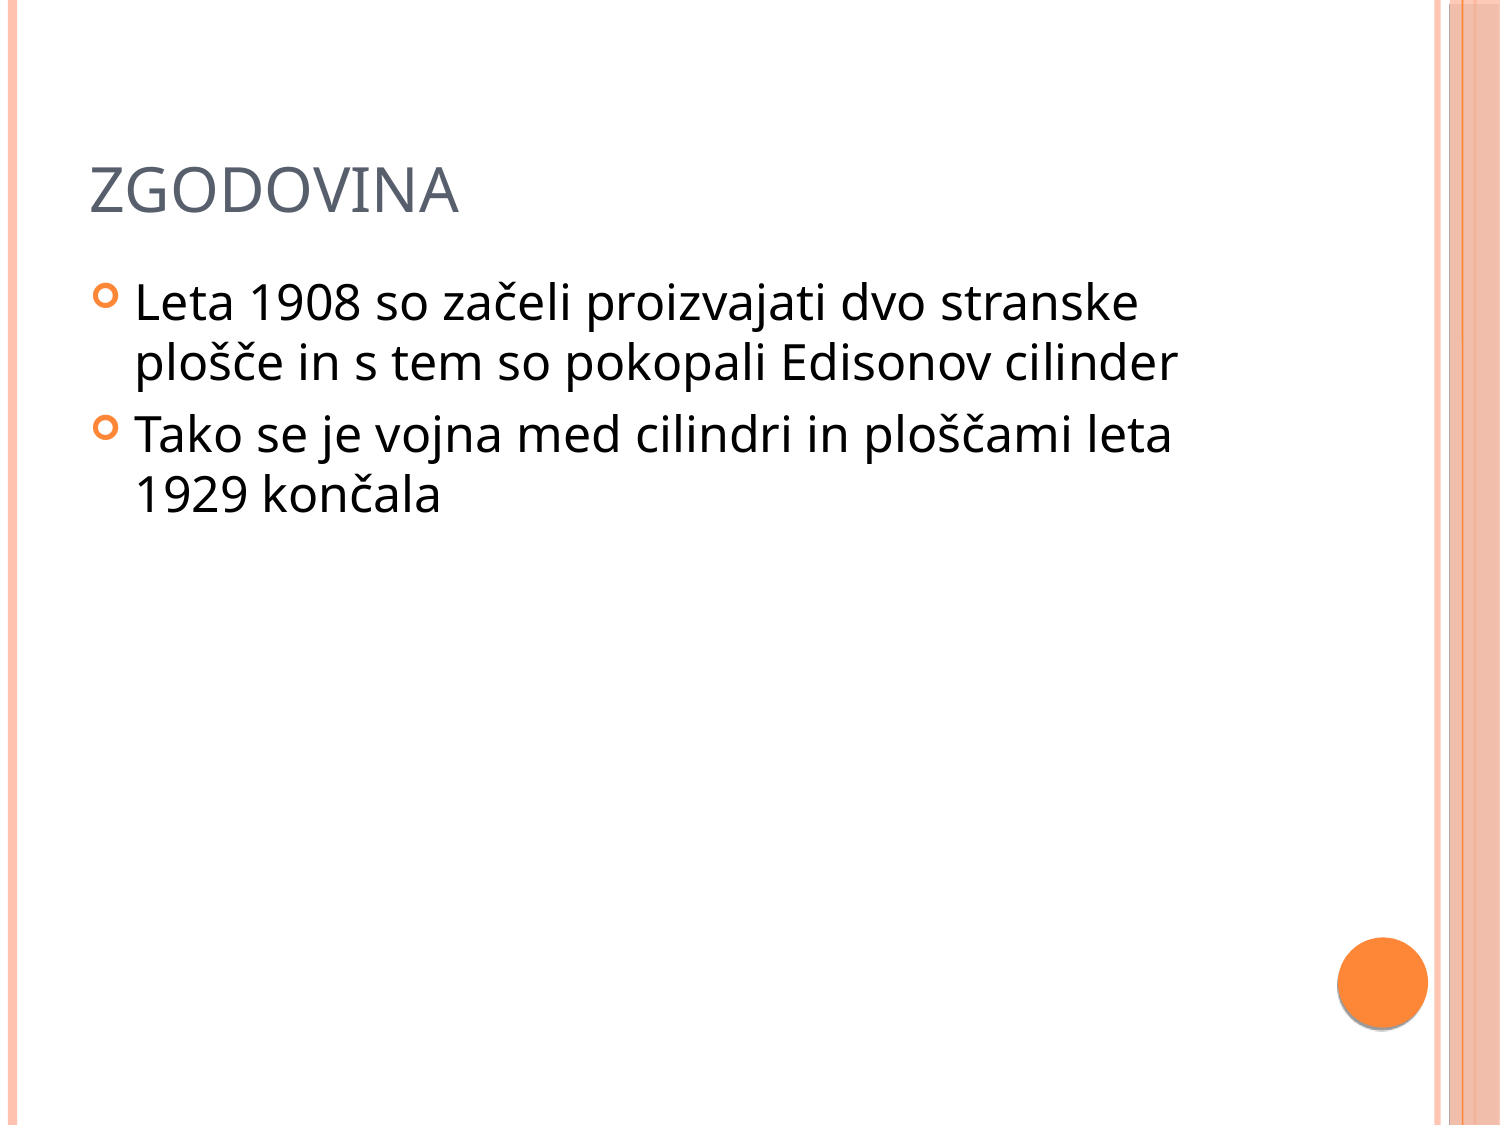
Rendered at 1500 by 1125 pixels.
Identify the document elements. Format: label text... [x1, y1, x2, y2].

list Leta 1908 so začeli proizvajati dvo stranske plošče in s tem so pokopali Edisonov cilinder Tako se je vojna med cilindri in ploščami leta 1929 končala [75, 262, 1300, 1062]
title Zgodovina [75, 45, 1300, 233]
